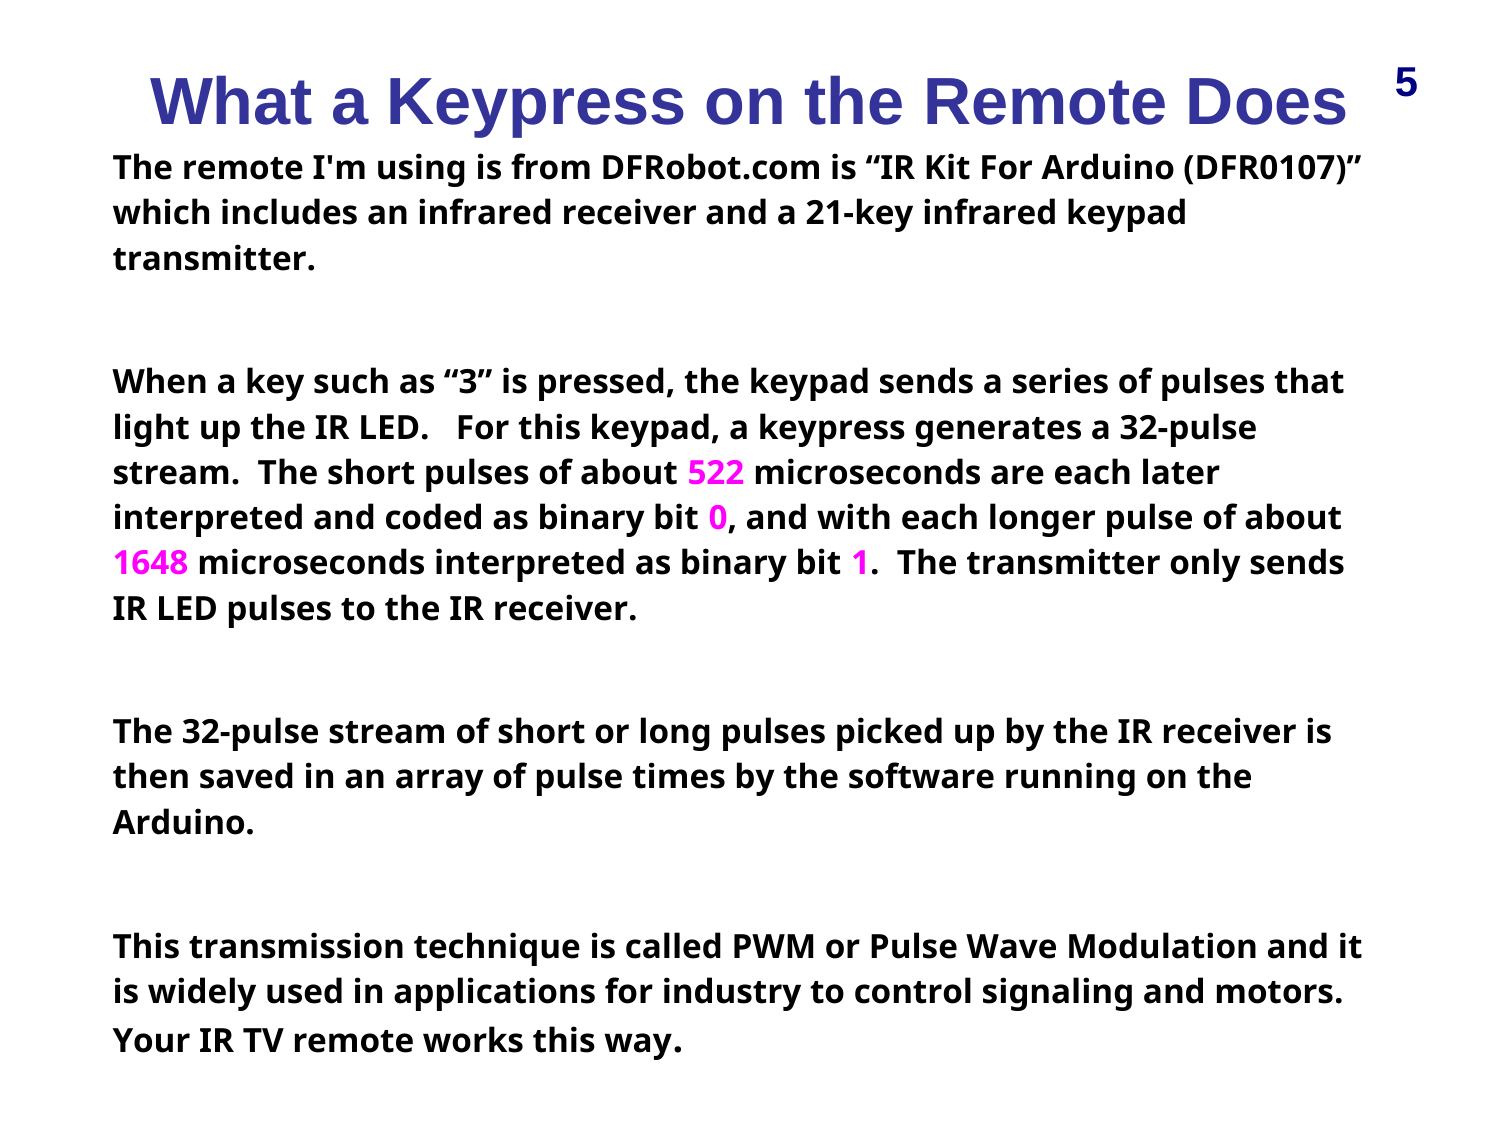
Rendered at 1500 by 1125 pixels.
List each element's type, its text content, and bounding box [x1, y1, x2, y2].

text_box 5 [1350, 47, 1463, 113]
subtitle The remote I'm using is from DFRobot.com is “IR Kit For Arduino (DFR0107)” which includes an infrared receiver and a 21-key infrared keypad transmitter. When a key such as “3” is pressed, the keypad sends a series of pulses that light up the IR LED. For this keypad, a keypress generates a 32-pulse stream. The short pulses of about 522 microseconds are each later interpreted and coded as binary bit 0, and with each longer pulse of about 1648 microseconds interpreted as binary bit 1. The transmitter only sends IR LED pulses to the IR receiver. The 32-pulse stream of short or long pulses picked up by the IR receiver is then saved in an array of pulse times by the software running on the Arduino. This transmission technique is called PWM or Pulse Wave Modulation and it is widely used in applications for industry to control signaling and motors. Your IR TV remote works this way. [112, 200, 1388, 1064]
title What a Keypress on the Remote Does [75, 52, 1426, 150]
